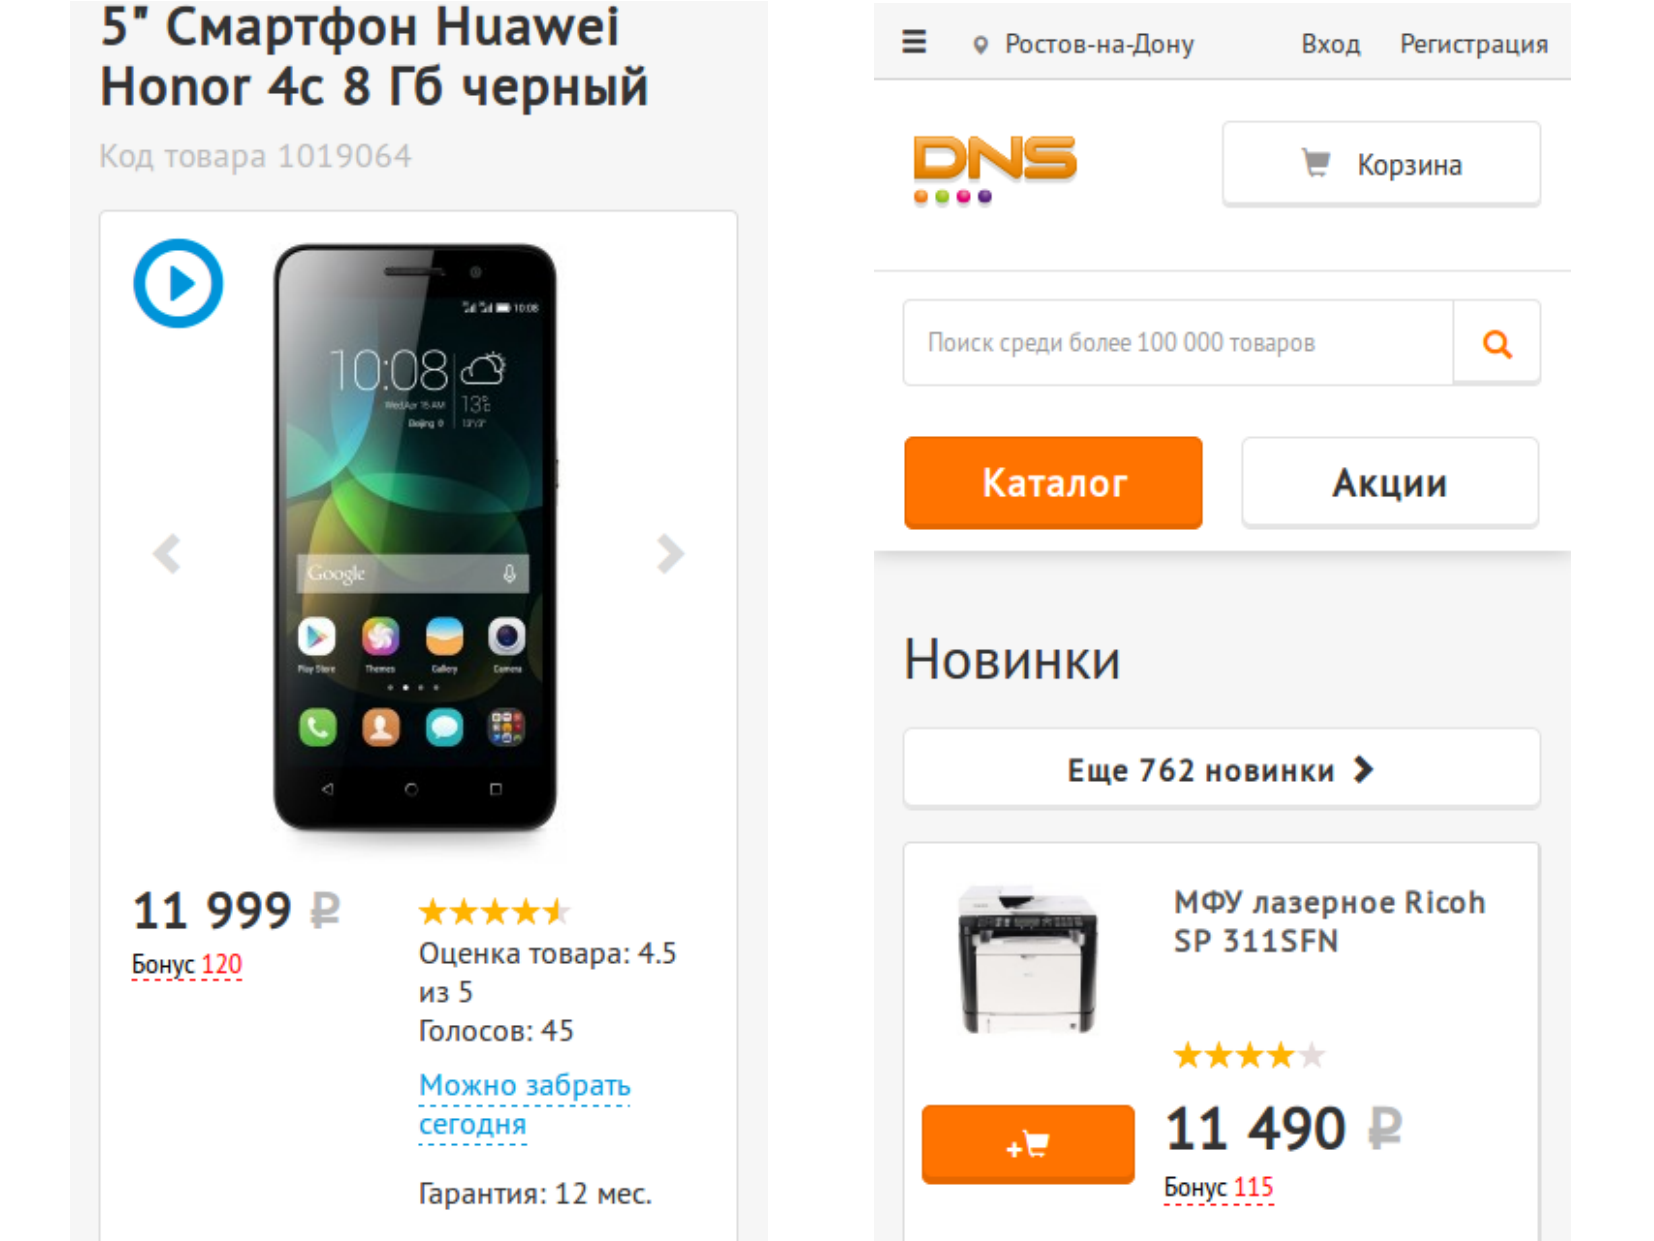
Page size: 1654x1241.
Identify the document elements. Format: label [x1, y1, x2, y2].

picture [70, 1, 768, 1241]
picture [874, 3, 1571, 1241]
